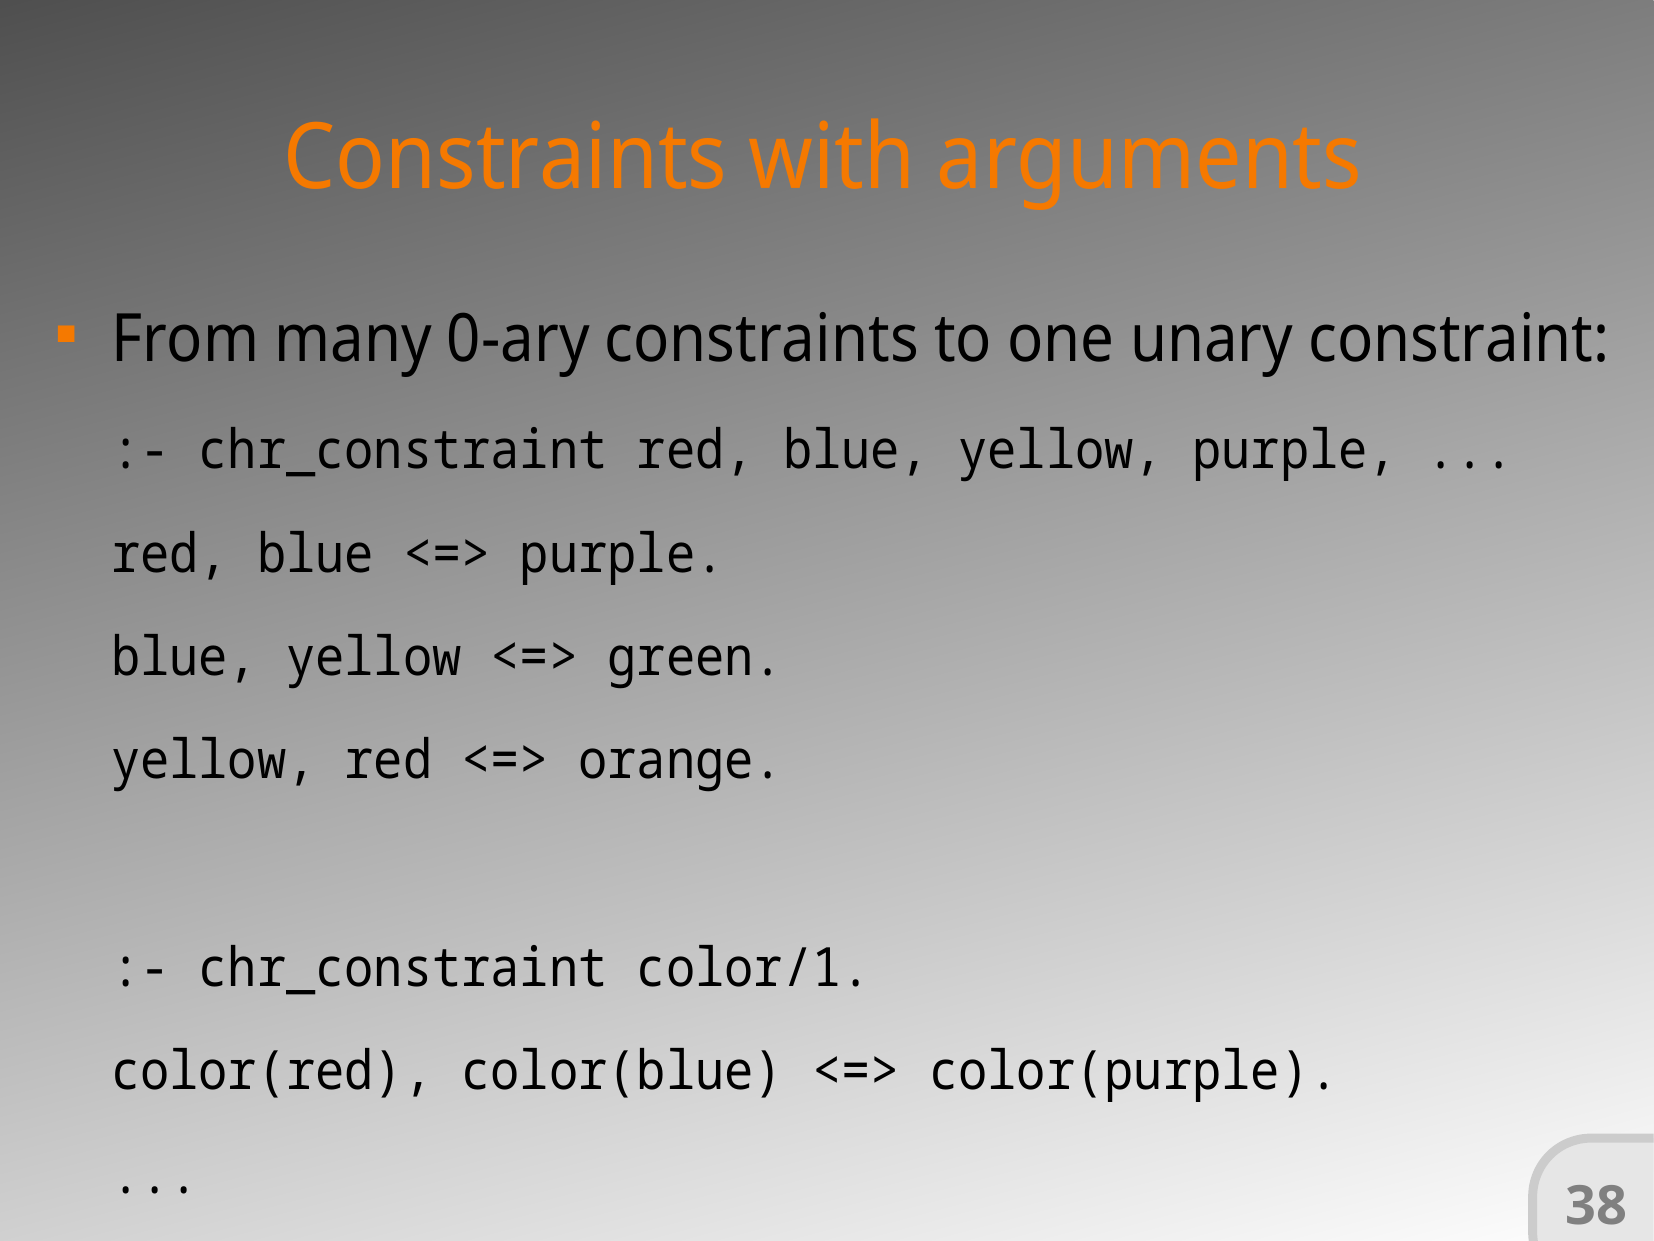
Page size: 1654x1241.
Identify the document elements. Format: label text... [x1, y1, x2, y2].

title Constraints with arguments [18, 49, 1629, 257]
list From many 0-ary constraints to one unary constraint: :- chr_constraint red, blue, yellow, purple, ... red, blue <=> purple. blue, yellow <=> green. yellow, red <=> orange. :- chr_constraint color/1. color(red), color(blue) <=> color(purple). ... [40, 290, 1631, 1176]
